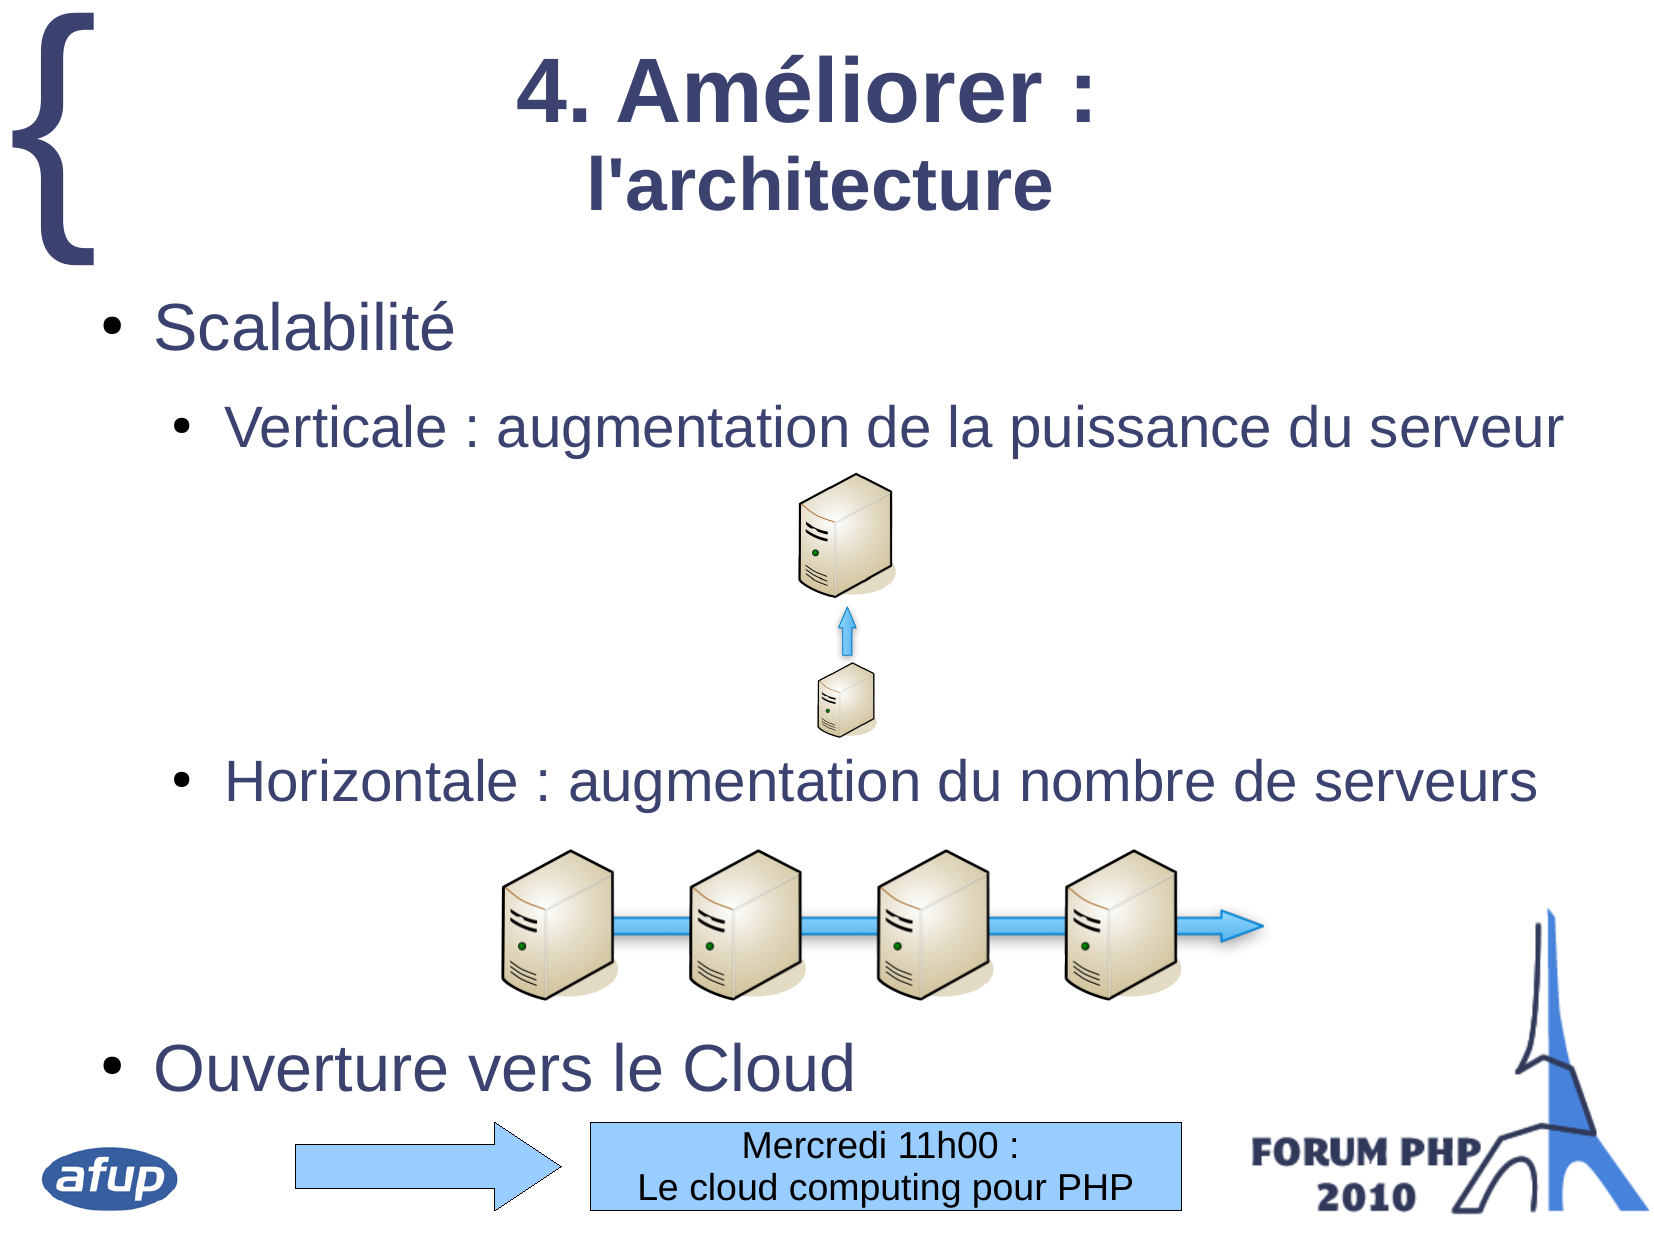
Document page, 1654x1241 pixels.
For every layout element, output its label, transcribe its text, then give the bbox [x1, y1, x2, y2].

list Scalabilité Verticale : augmentation de la puissance du serveur Horizontale : augmentation du nombre de serveurs Ouverture vers le Cloud [82, 290, 1571, 1109]
picture [1240, 872, 1650, 1241]
picture [41, 1146, 178, 1211]
picture [797, 472, 896, 739]
title 4. Améliorer : l'architecture [76, 36, 1565, 229]
text_box [295, 1122, 562, 1211]
picture [501, 849, 1287, 1004]
text_box Mercredi 11h00 : Le cloud computing pour PHP [590, 1122, 1182, 1211]
